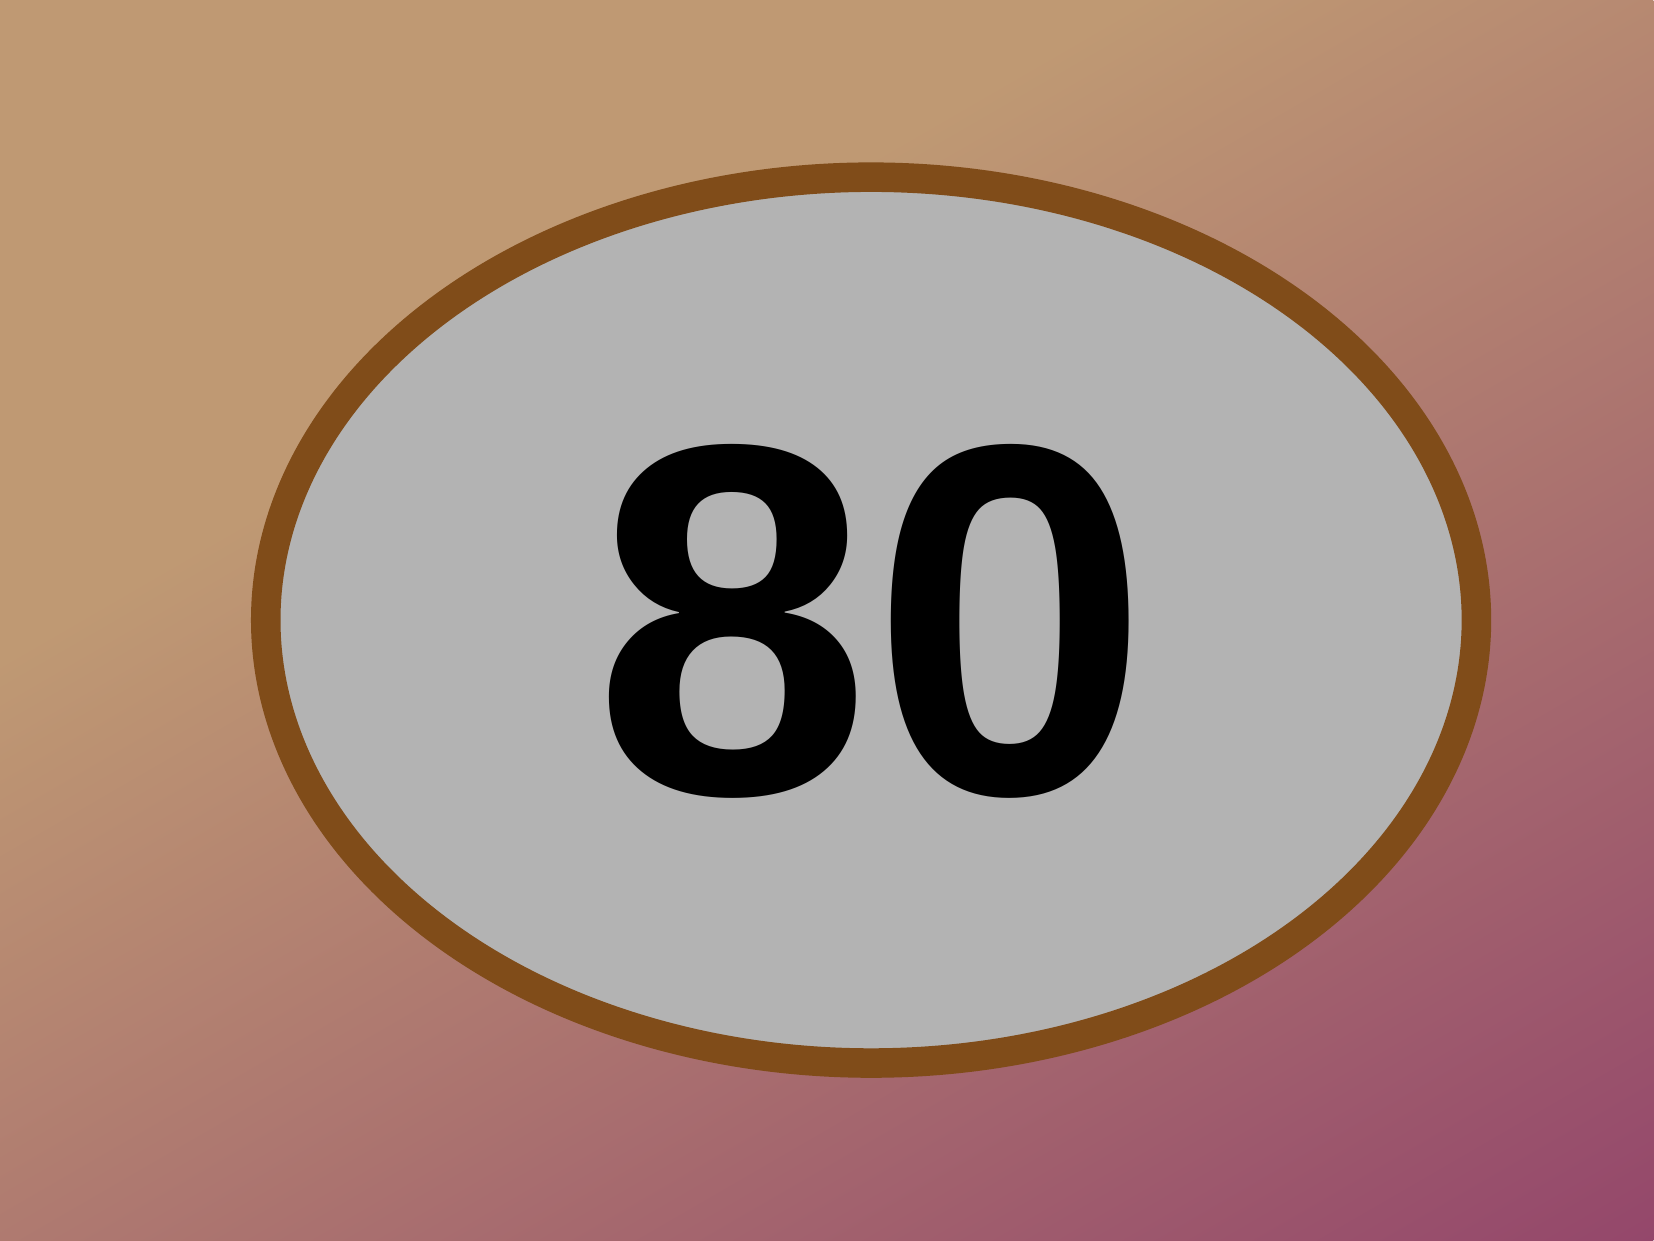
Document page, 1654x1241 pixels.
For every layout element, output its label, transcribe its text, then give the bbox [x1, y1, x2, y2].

text_box 80 [265, 177, 1477, 1064]
